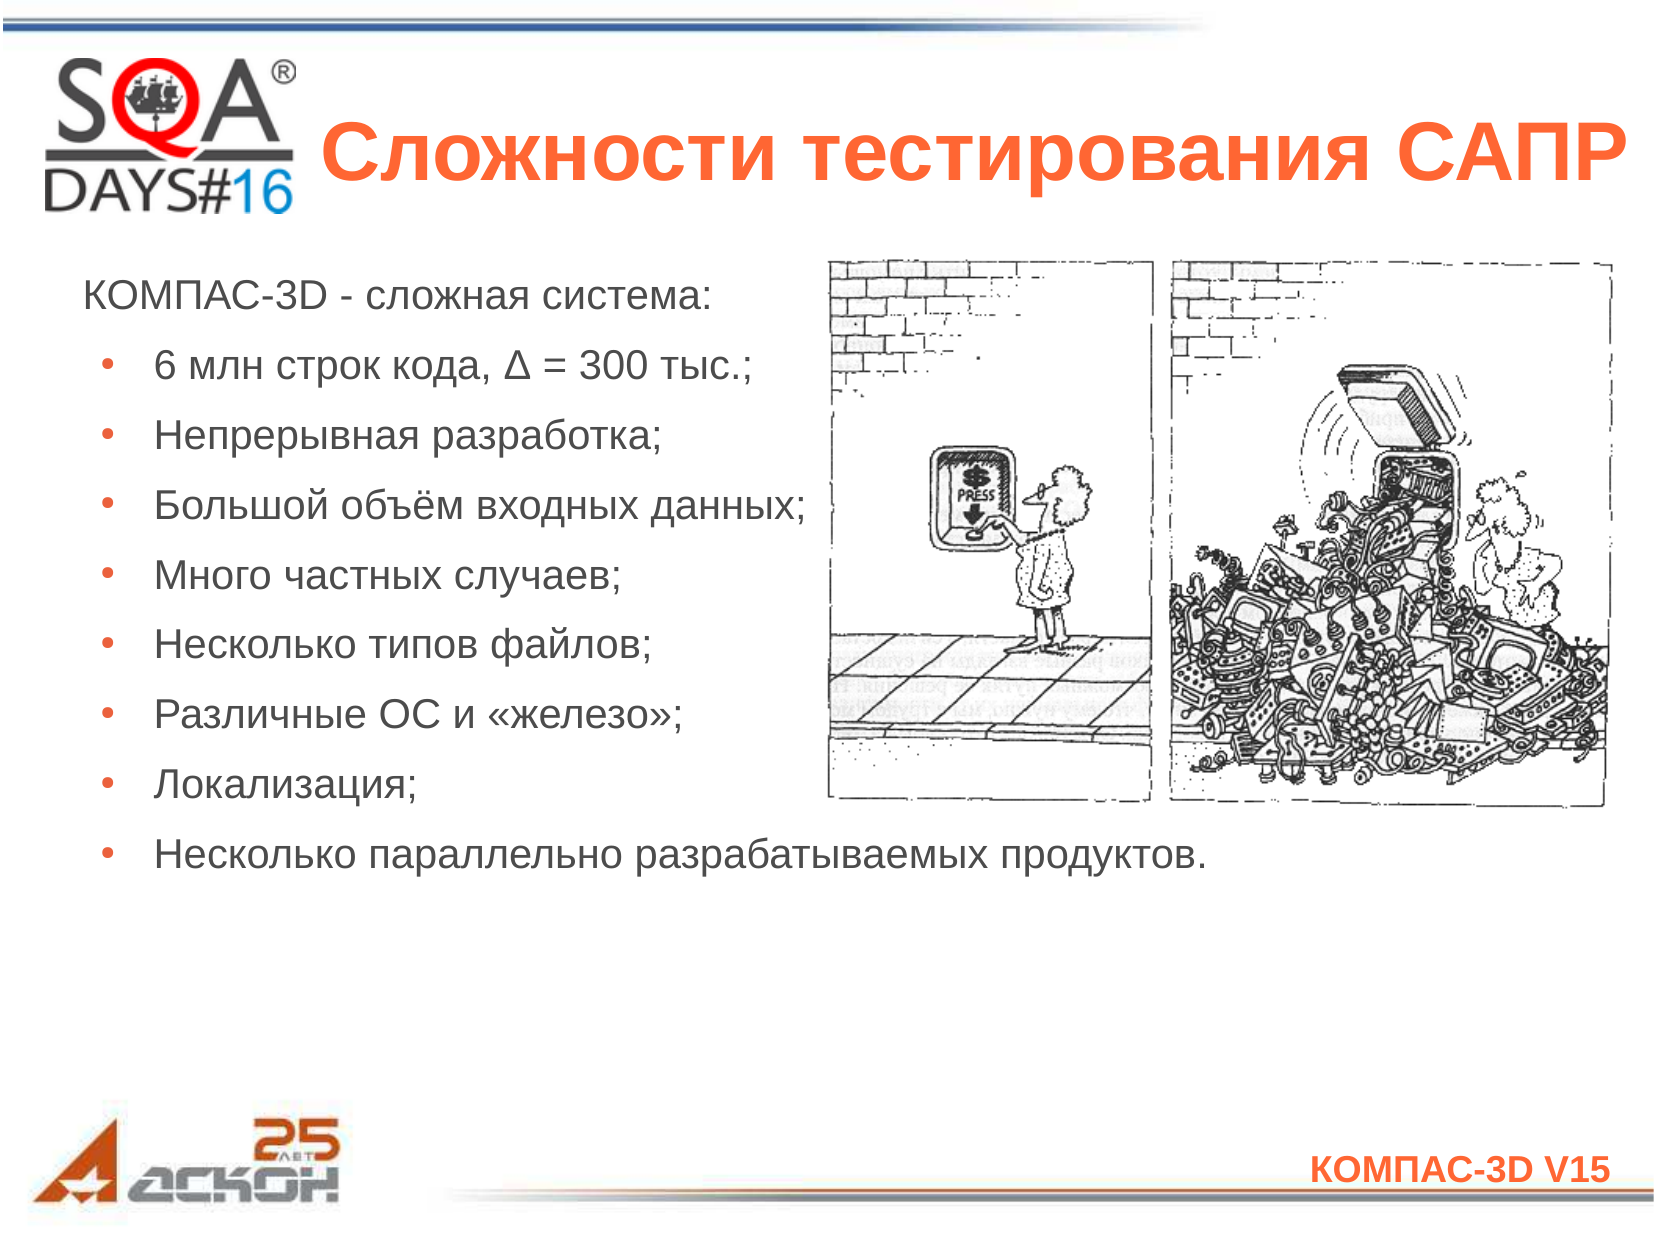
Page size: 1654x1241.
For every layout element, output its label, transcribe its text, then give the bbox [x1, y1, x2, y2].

list КОМПАС-3D - сложная система: 6 млн строк кода, Δ = 300 тыс.; Непрерывная разработка; Большой объём входных данных; Много частных случаев; Несколько типов файлов; Различные ОС и «железо»; Локализация; Несколько параллельно разрабатываемых продуктов. [82, 271, 1571, 991]
picture [3, 0, 1654, 1241]
title Сложности тестирования САПР [141, 43, 1630, 260]
